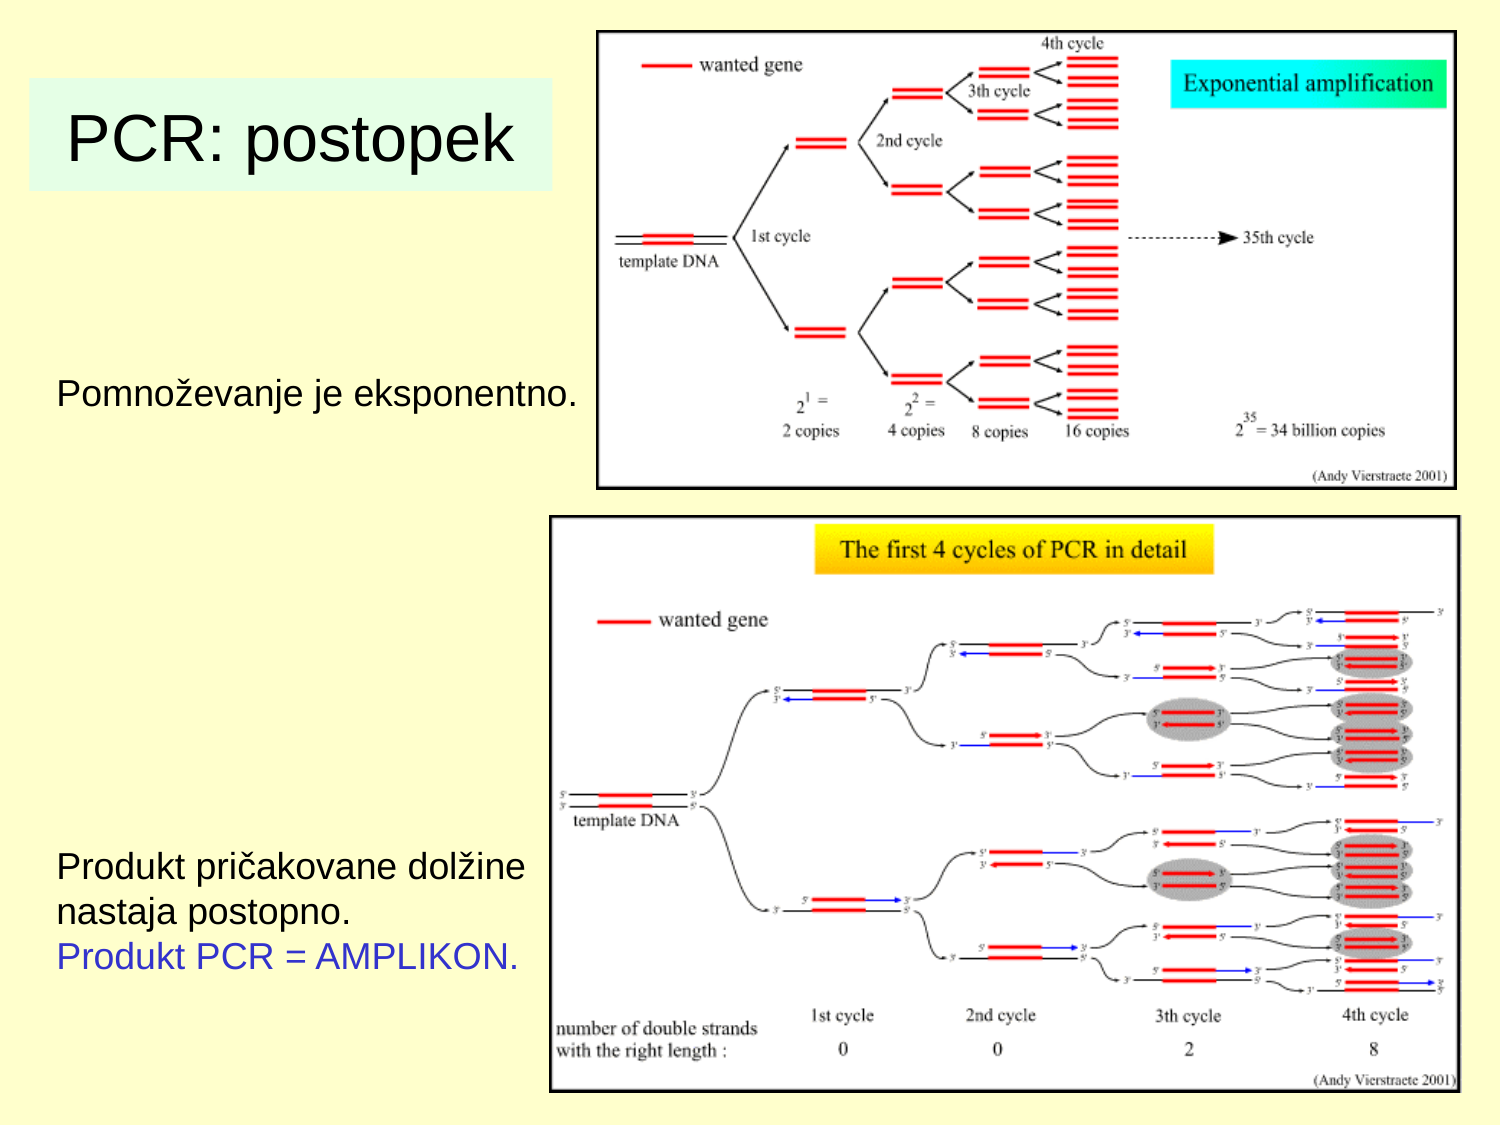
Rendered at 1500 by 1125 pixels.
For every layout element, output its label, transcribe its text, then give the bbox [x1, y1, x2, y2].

picture [596, 31, 1459, 492]
list Pomnoževanje je eksponentno. Produkt pričakovane dolžine nastaja postopno. Produkt PCR = AMPLIKON. [41, 361, 621, 1091]
title PCR: postopek [29, 78, 553, 191]
picture [549, 515, 1464, 1095]
